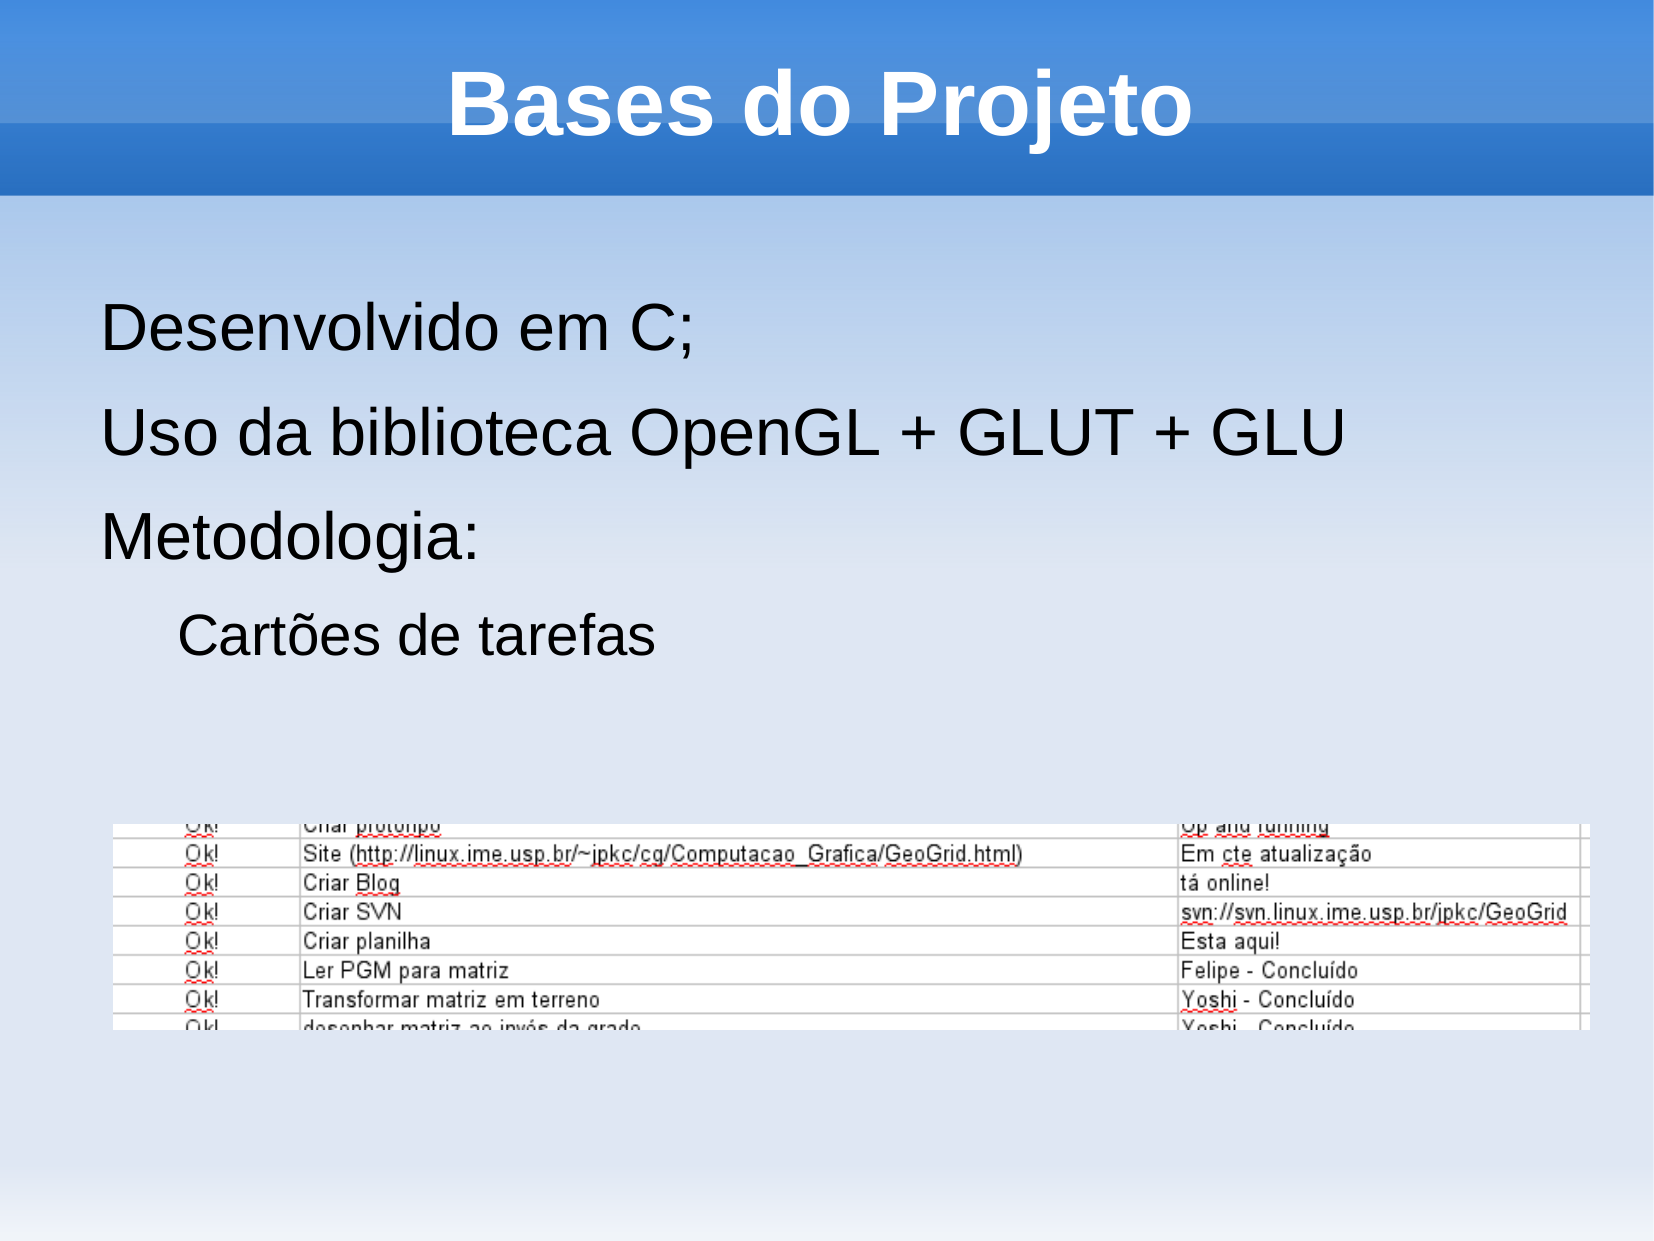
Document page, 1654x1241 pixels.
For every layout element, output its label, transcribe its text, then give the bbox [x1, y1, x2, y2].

list Desenvolvido em C; Uso da biblioteca OpenGL + GLUT + GLU Metodologia: Cartões de tarefas [82, 290, 1571, 680]
title Bases do Projeto [76, 0, 1565, 208]
picture [0, 0, 1654, 1241]
